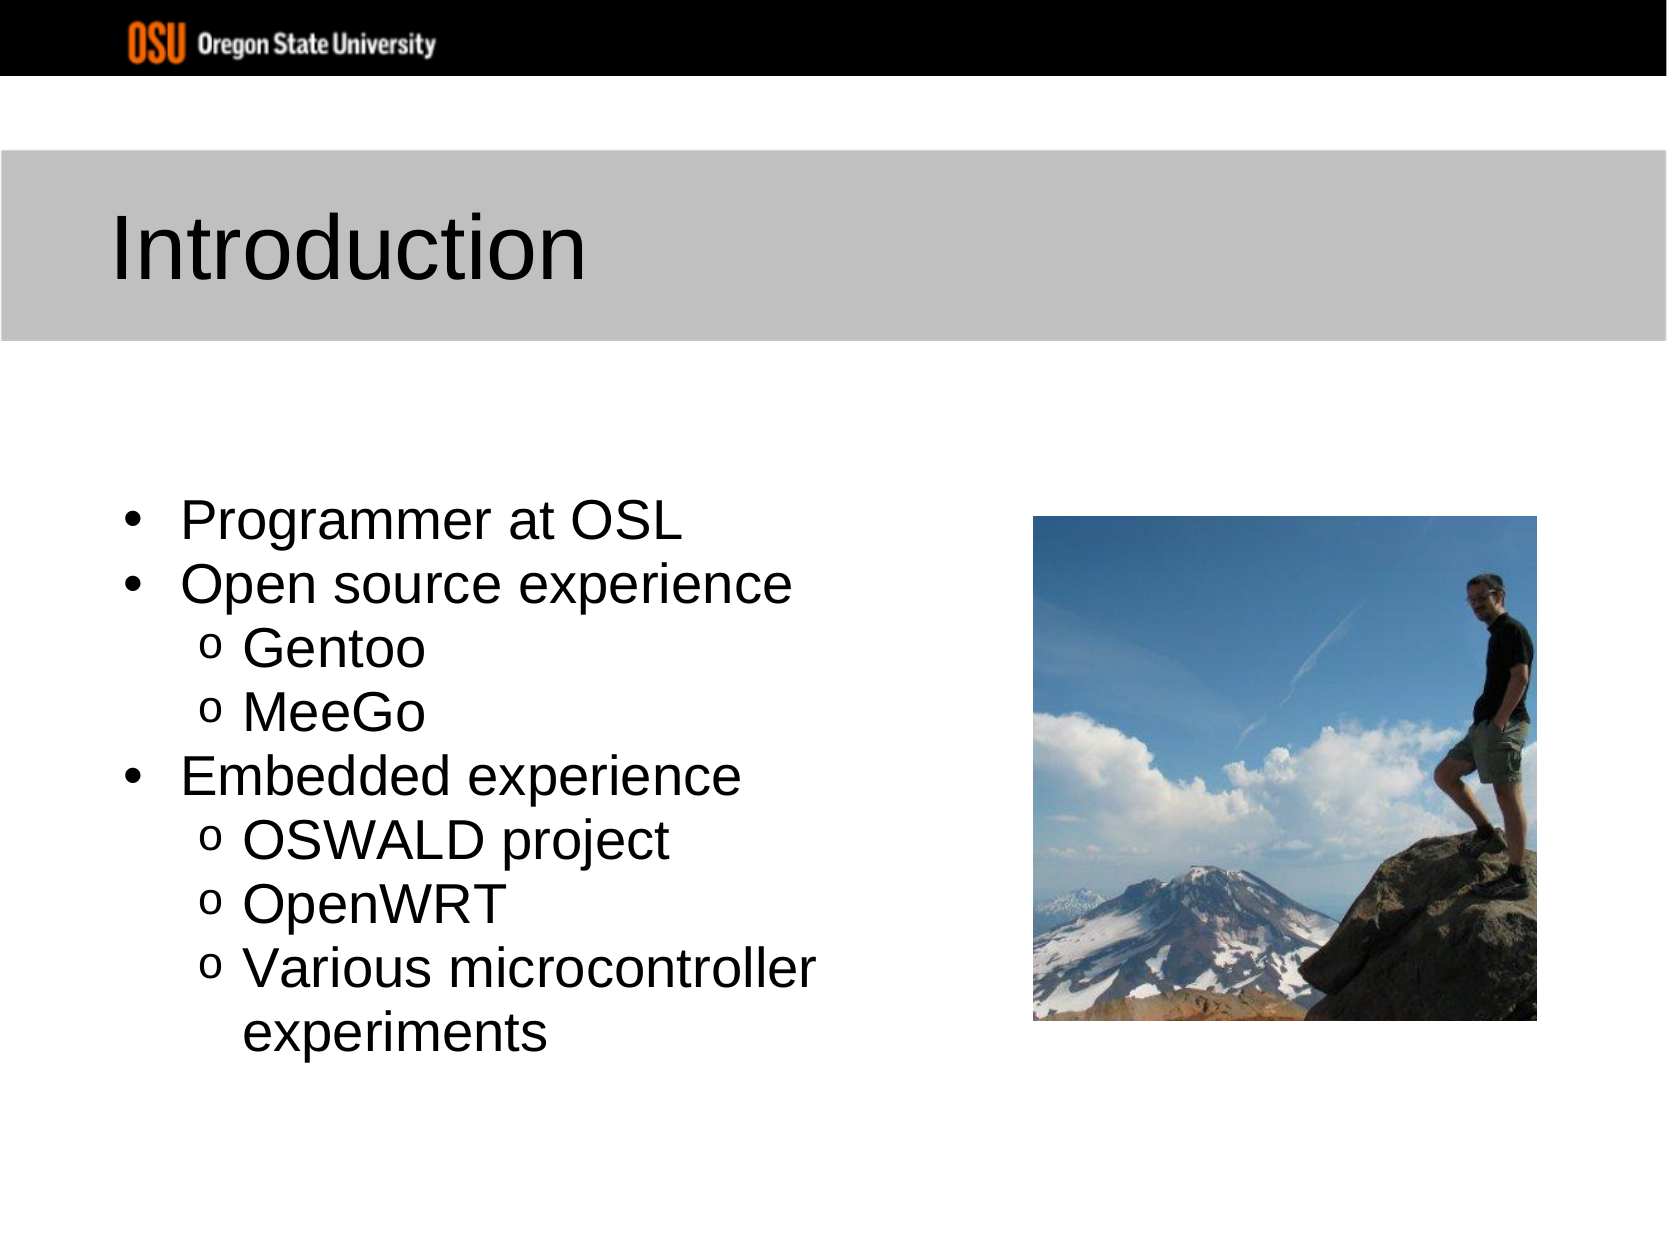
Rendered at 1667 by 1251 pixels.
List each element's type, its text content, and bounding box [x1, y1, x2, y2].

picture [0, 0, 1667, 76]
subtitle Introduction [109, 157, 1667, 341]
picture [0, 149, 1667, 341]
text_box Programmer at OSL Open source experience Gentoo MeeGo Embedded experience OSWALD project OpenWRT Various microcontroller experiments [104, 488, 978, 1065]
picture [1033, 516, 1537, 1021]
